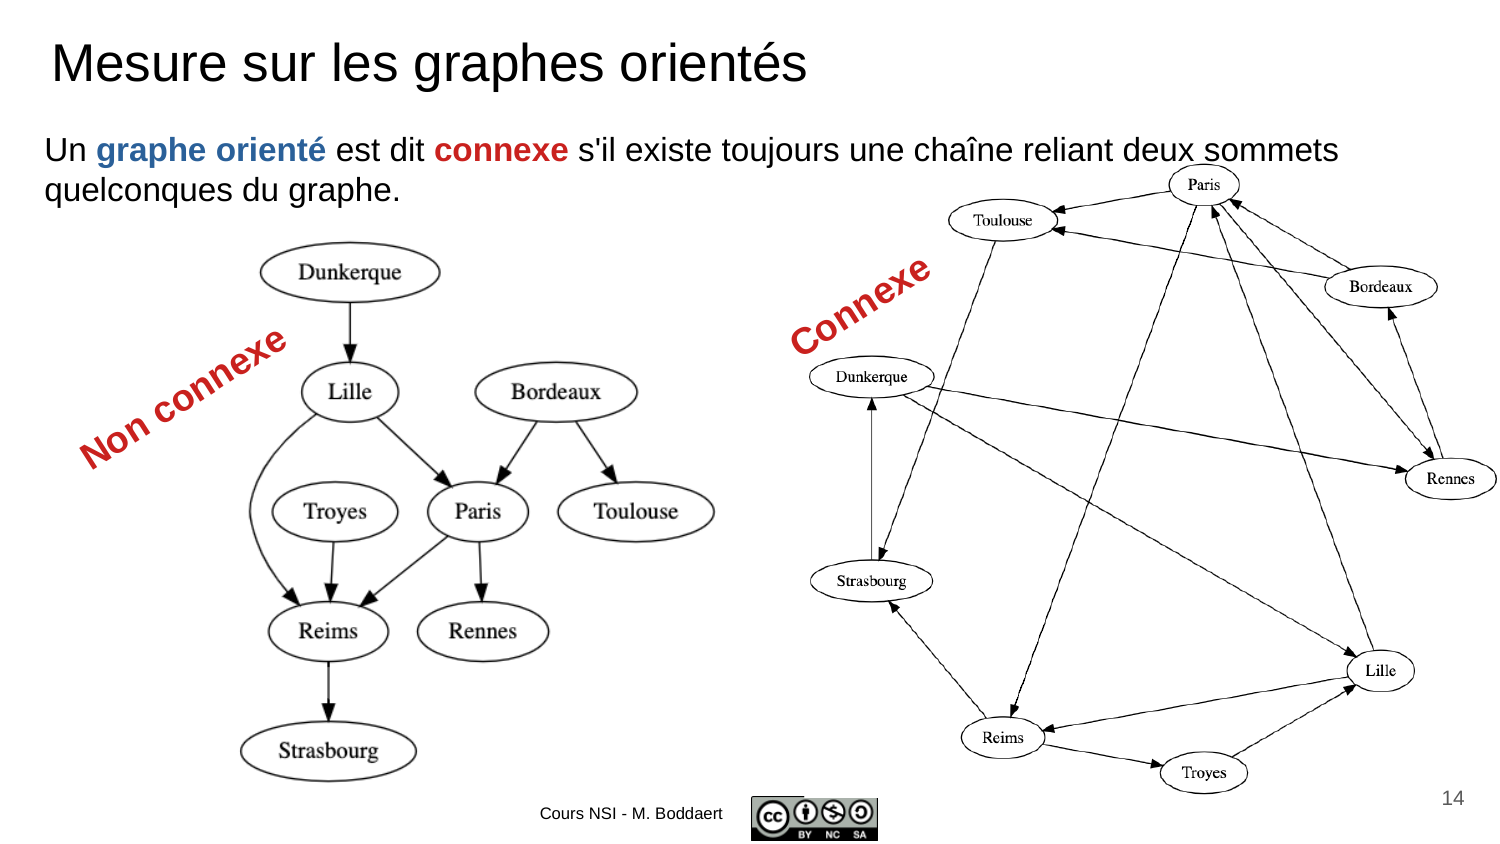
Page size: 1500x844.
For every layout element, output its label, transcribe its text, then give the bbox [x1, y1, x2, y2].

picture [751, 159, 1500, 841]
title Mesure sur les graphes orientés [51, 13, 1449, 108]
slide_number <numéro> [1389, 764, 1480, 830]
text_box Un graphe orienté est dit connexe s'il existe toujours une chaîne reliant deux sommets quelconques du graphe. [29, 120, 1477, 237]
picture [234, 236, 721, 788]
picture [804, 237, 913, 307]
text_box Connexe [765, 234, 951, 382]
text_box Non connexe [56, 305, 306, 494]
